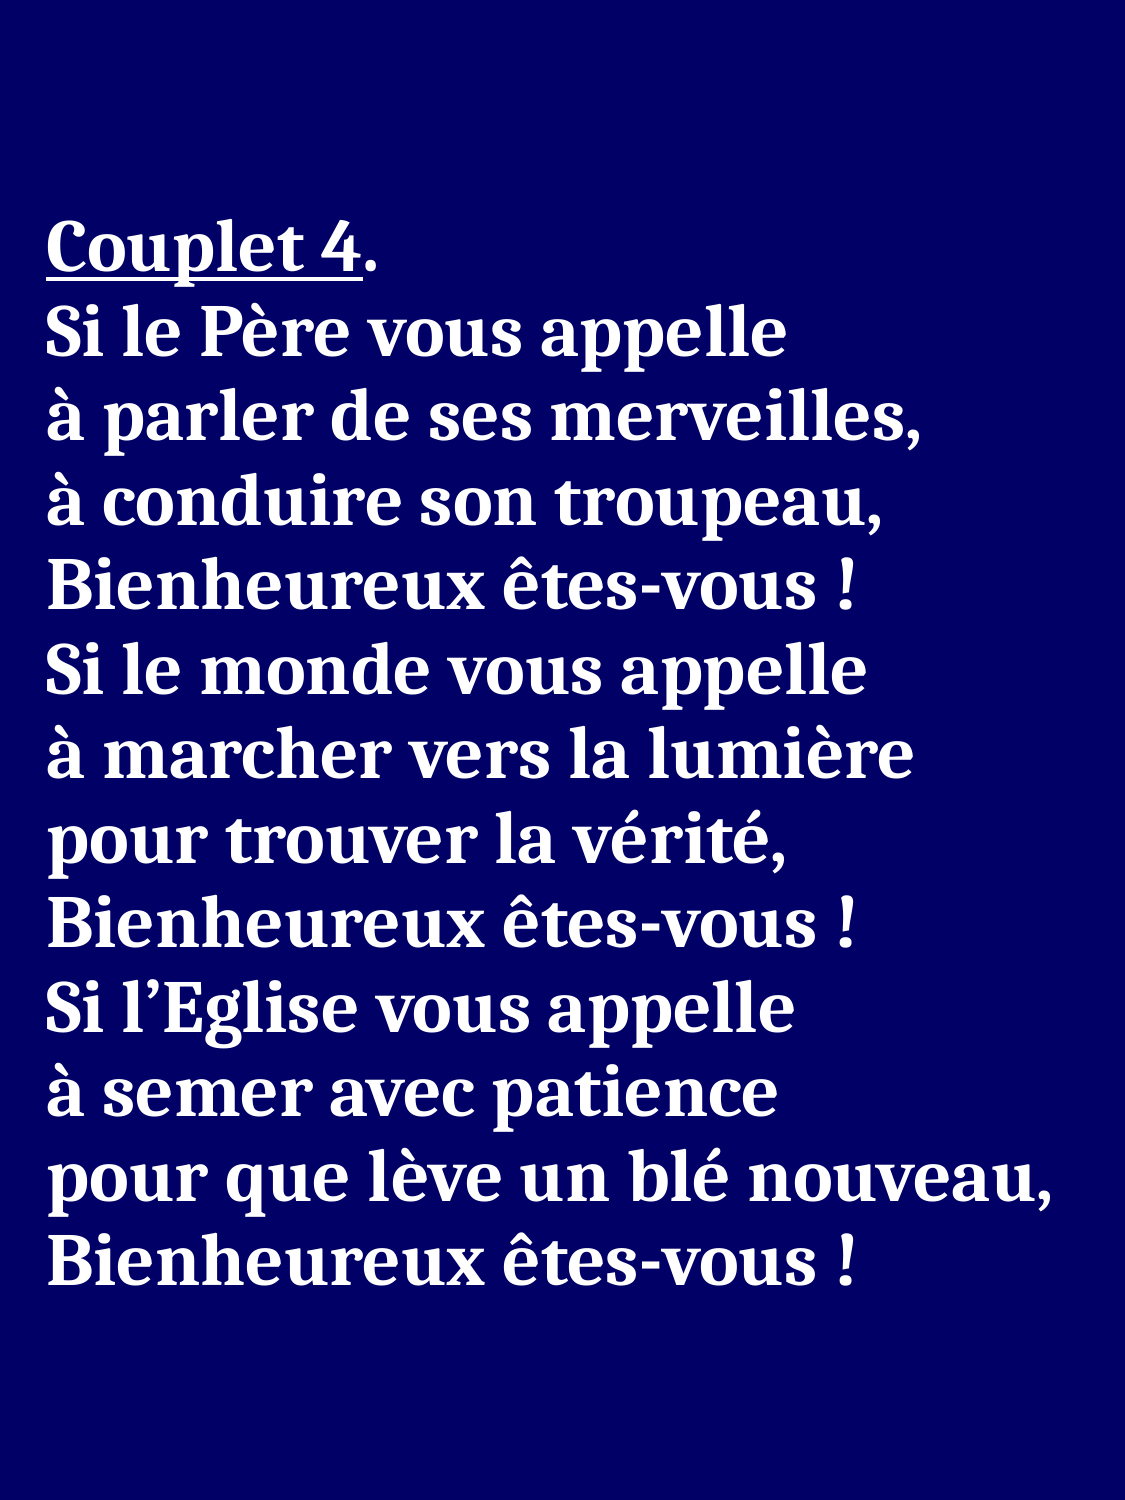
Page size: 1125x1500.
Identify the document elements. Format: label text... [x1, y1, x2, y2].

text_box Couplet 4. Si le Père vous appelle à parler de ses merveilles, à conduire son troupeau, Bienheureux êtes-vous ! Si le monde vous appelle à marcher vers la lumière pour trouver la vérité, Bienheureux êtes-vous ! Si l’Eglise vous appelle à semer avec patience pour que lève un blé nouveau, Bienheureux êtes-vous ! [31, 206, 1125, 1500]
